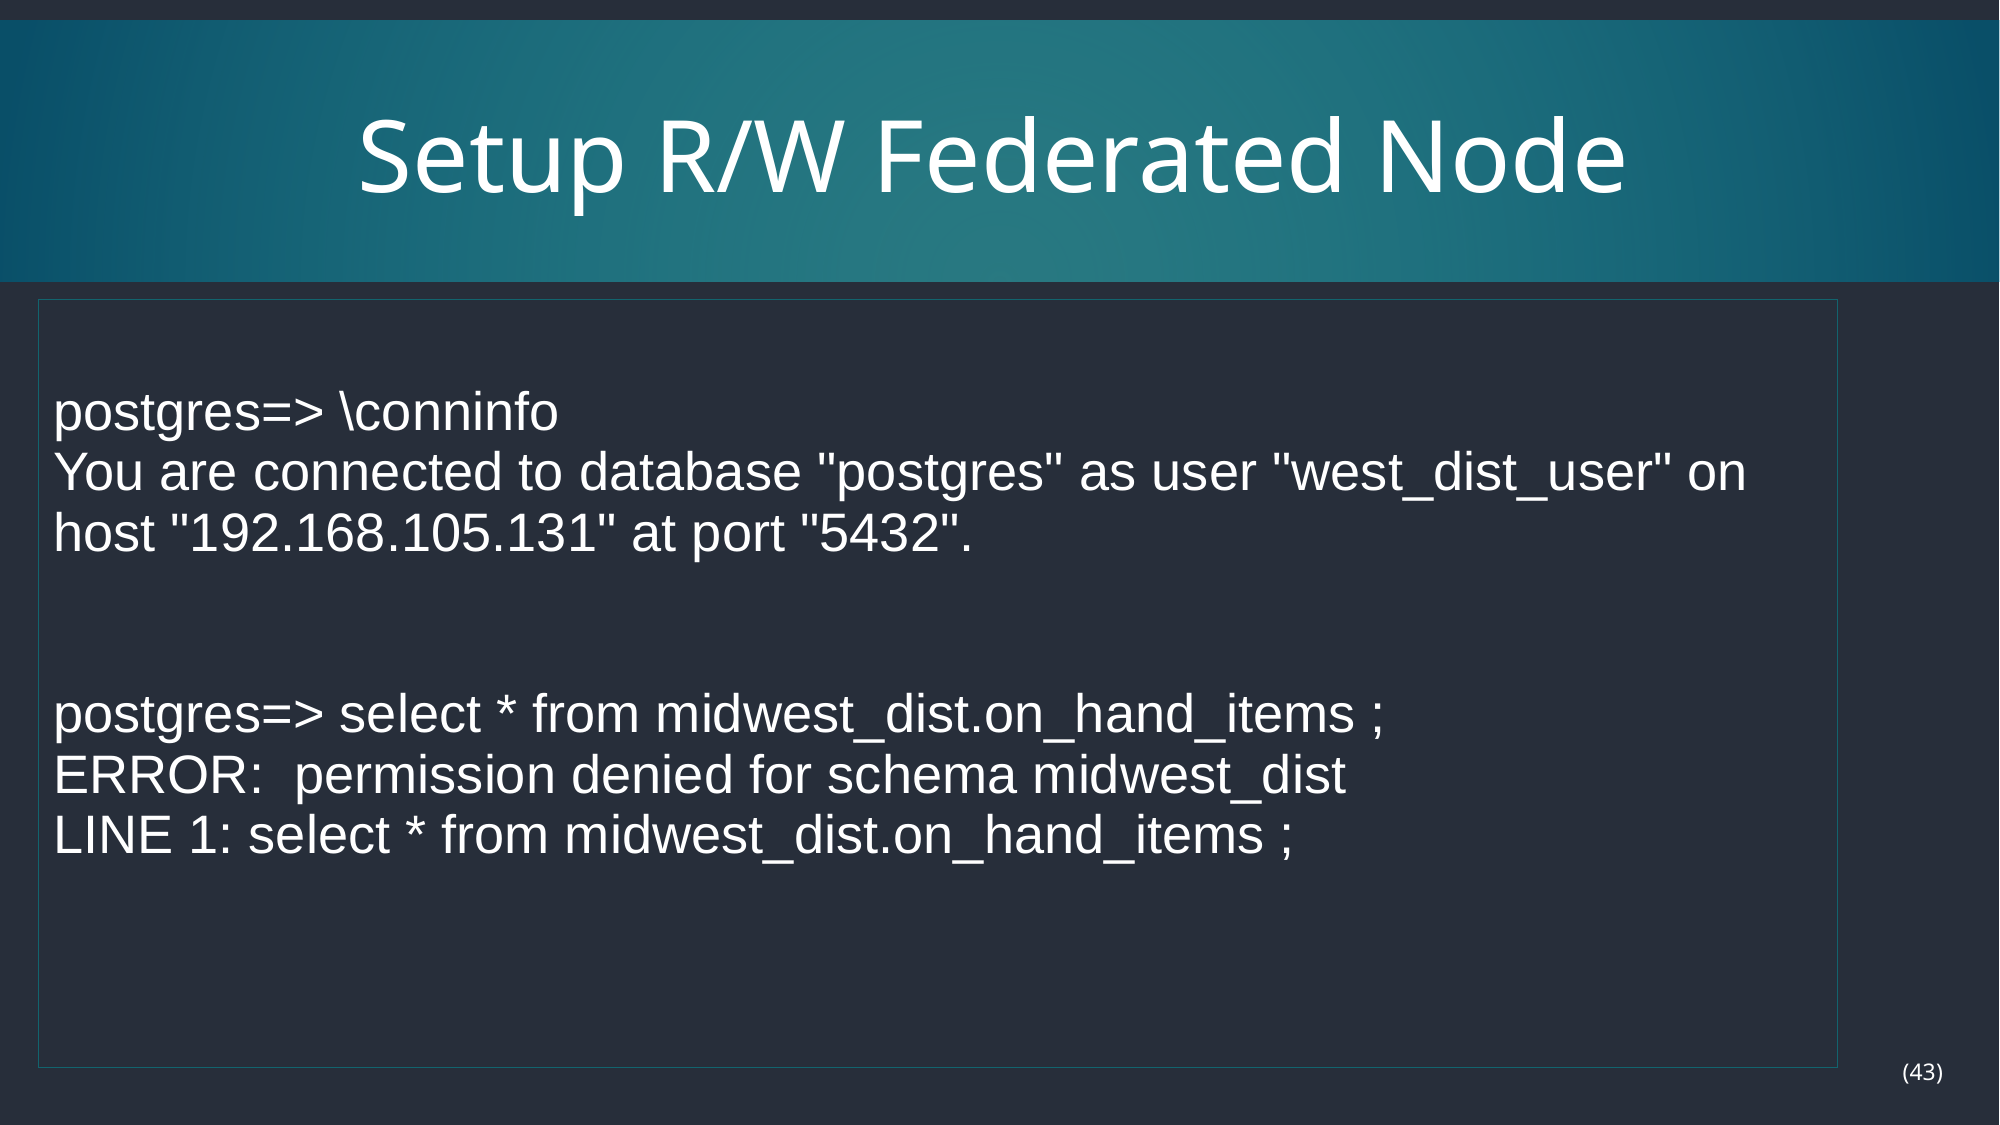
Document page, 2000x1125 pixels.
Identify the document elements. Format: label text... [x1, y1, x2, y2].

text_box postgres=> \conninfo You are connected to database "postgres" as user "west_dist_user" on host "192.168.105.131" at port "5432". postgres=> select * from midwest_dist.on_hand_items ; ERROR: permission denied for schema midwest_dist LINE 1: select * from midwest_dist.on_hand_items ; [38, 299, 1838, 1068]
slide_number (<number>) [1508, 1042, 1959, 1103]
text_box [0, 20, 2000, 282]
text_box Setup R/W Federated Node [37, 85, 1950, 220]
